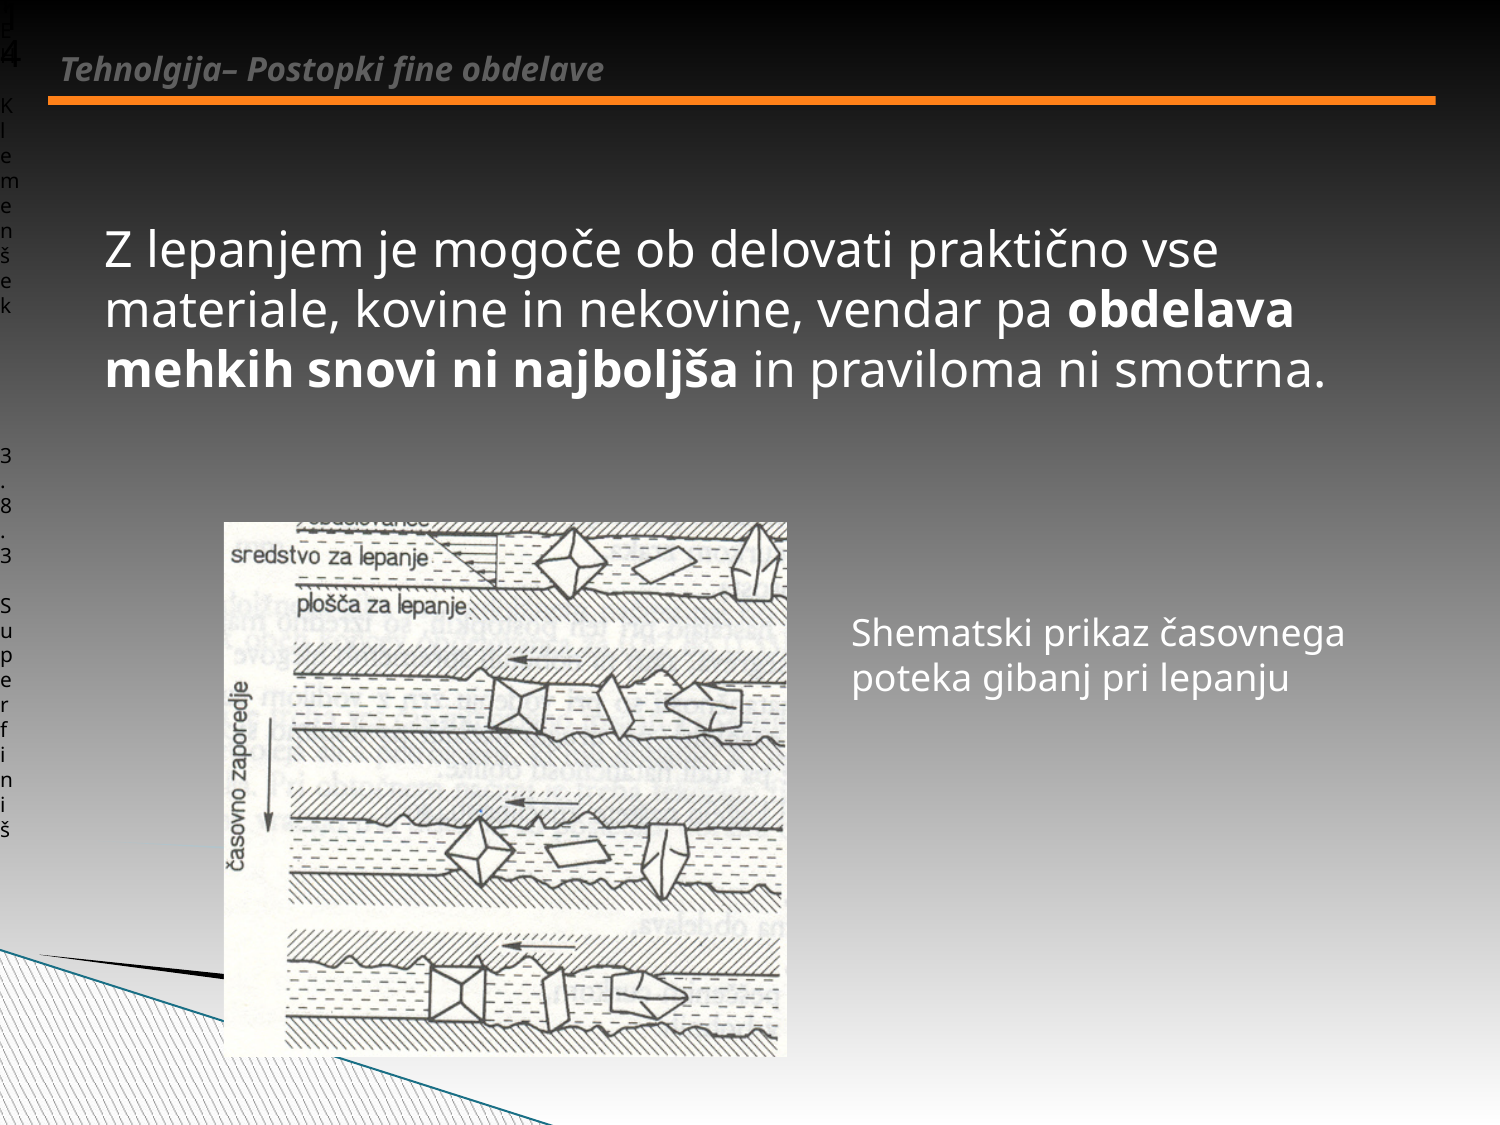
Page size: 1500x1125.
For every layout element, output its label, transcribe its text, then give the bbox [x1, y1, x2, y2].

text_box Shematski prikaz časovnega poteka gibanj pri lepanju [836, 601, 1412, 707]
picture [0, 522, 787, 1125]
text_box Z lepanjem je mogoče ob delovati praktično vse materiale, kovine in nekovine, vendar pa obdelava mehkih snovi ni najboljša in praviloma ni smotrna. [89, 209, 1399, 405]
